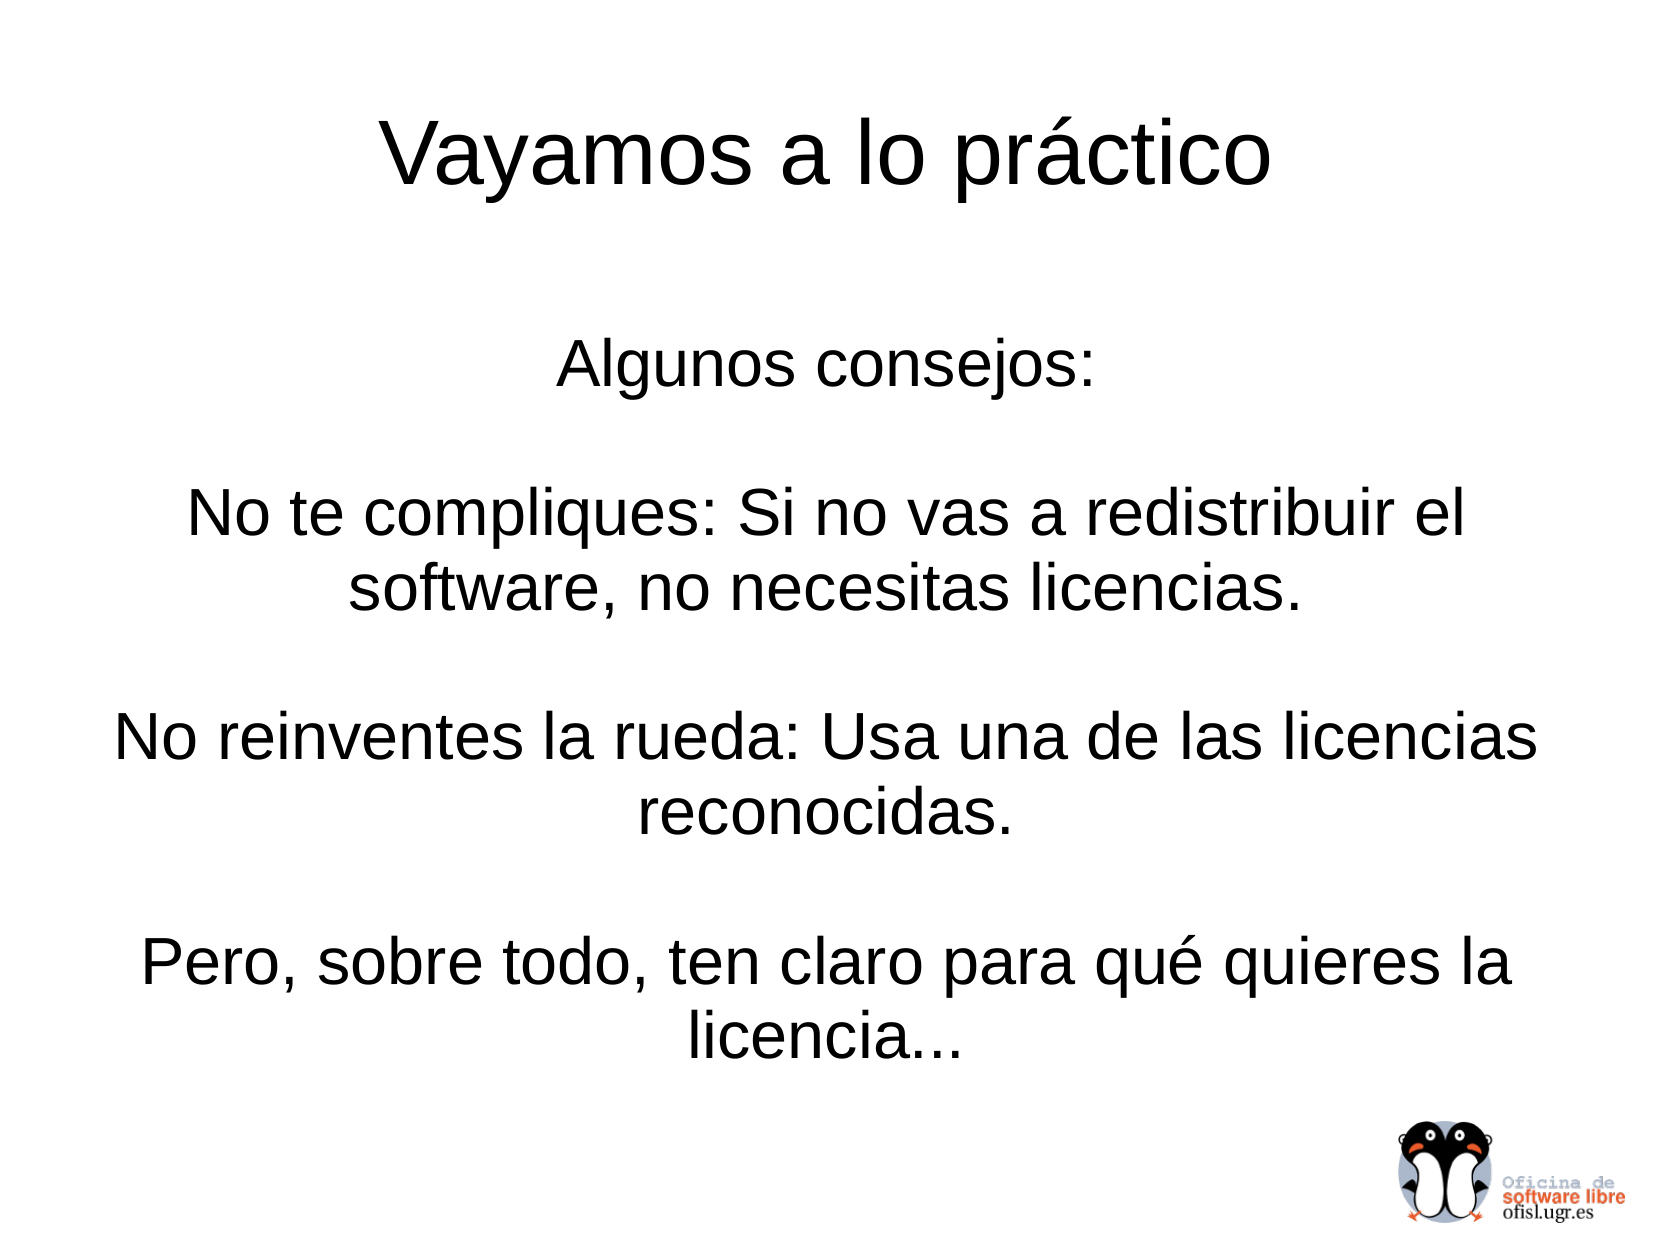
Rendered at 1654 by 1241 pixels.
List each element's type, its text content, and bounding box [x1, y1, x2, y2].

picture [1398, 1121, 1625, 1223]
subtitle Algunos consejos: No te compliques: Si no vas a redistribuir el software, no necesitas licencias. No reinventes la rueda: Usa una de las licencias reconocidas. Pero, sobre todo, ten claro para qué quieres la licencia... [82, 297, 1571, 1102]
title Vayamos a lo práctico [82, 56, 1571, 250]
